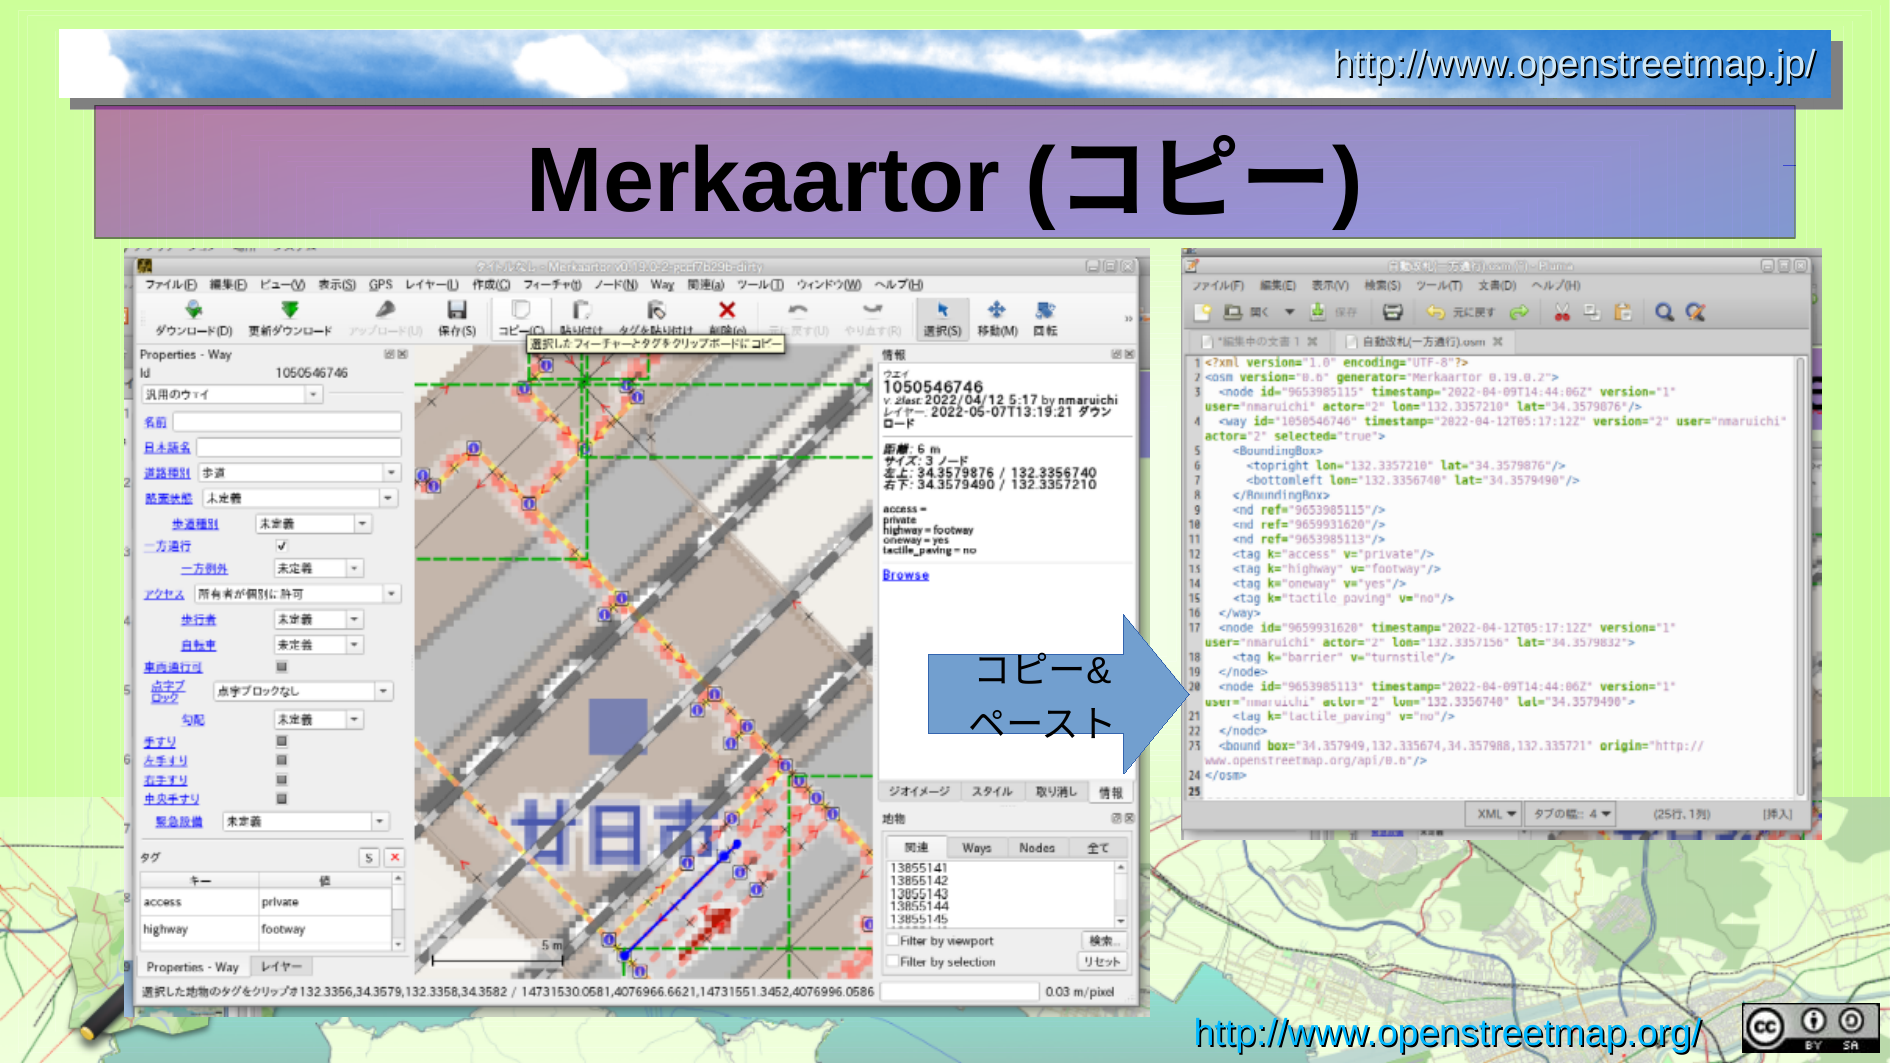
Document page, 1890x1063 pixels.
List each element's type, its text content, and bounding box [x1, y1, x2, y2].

picture [59, 29, 1831, 98]
picture [0, 248, 1890, 1063]
text_box コピー& ペースト [928, 614, 1190, 774]
title Merkaartor (コピー) [94, 112, 1796, 231]
